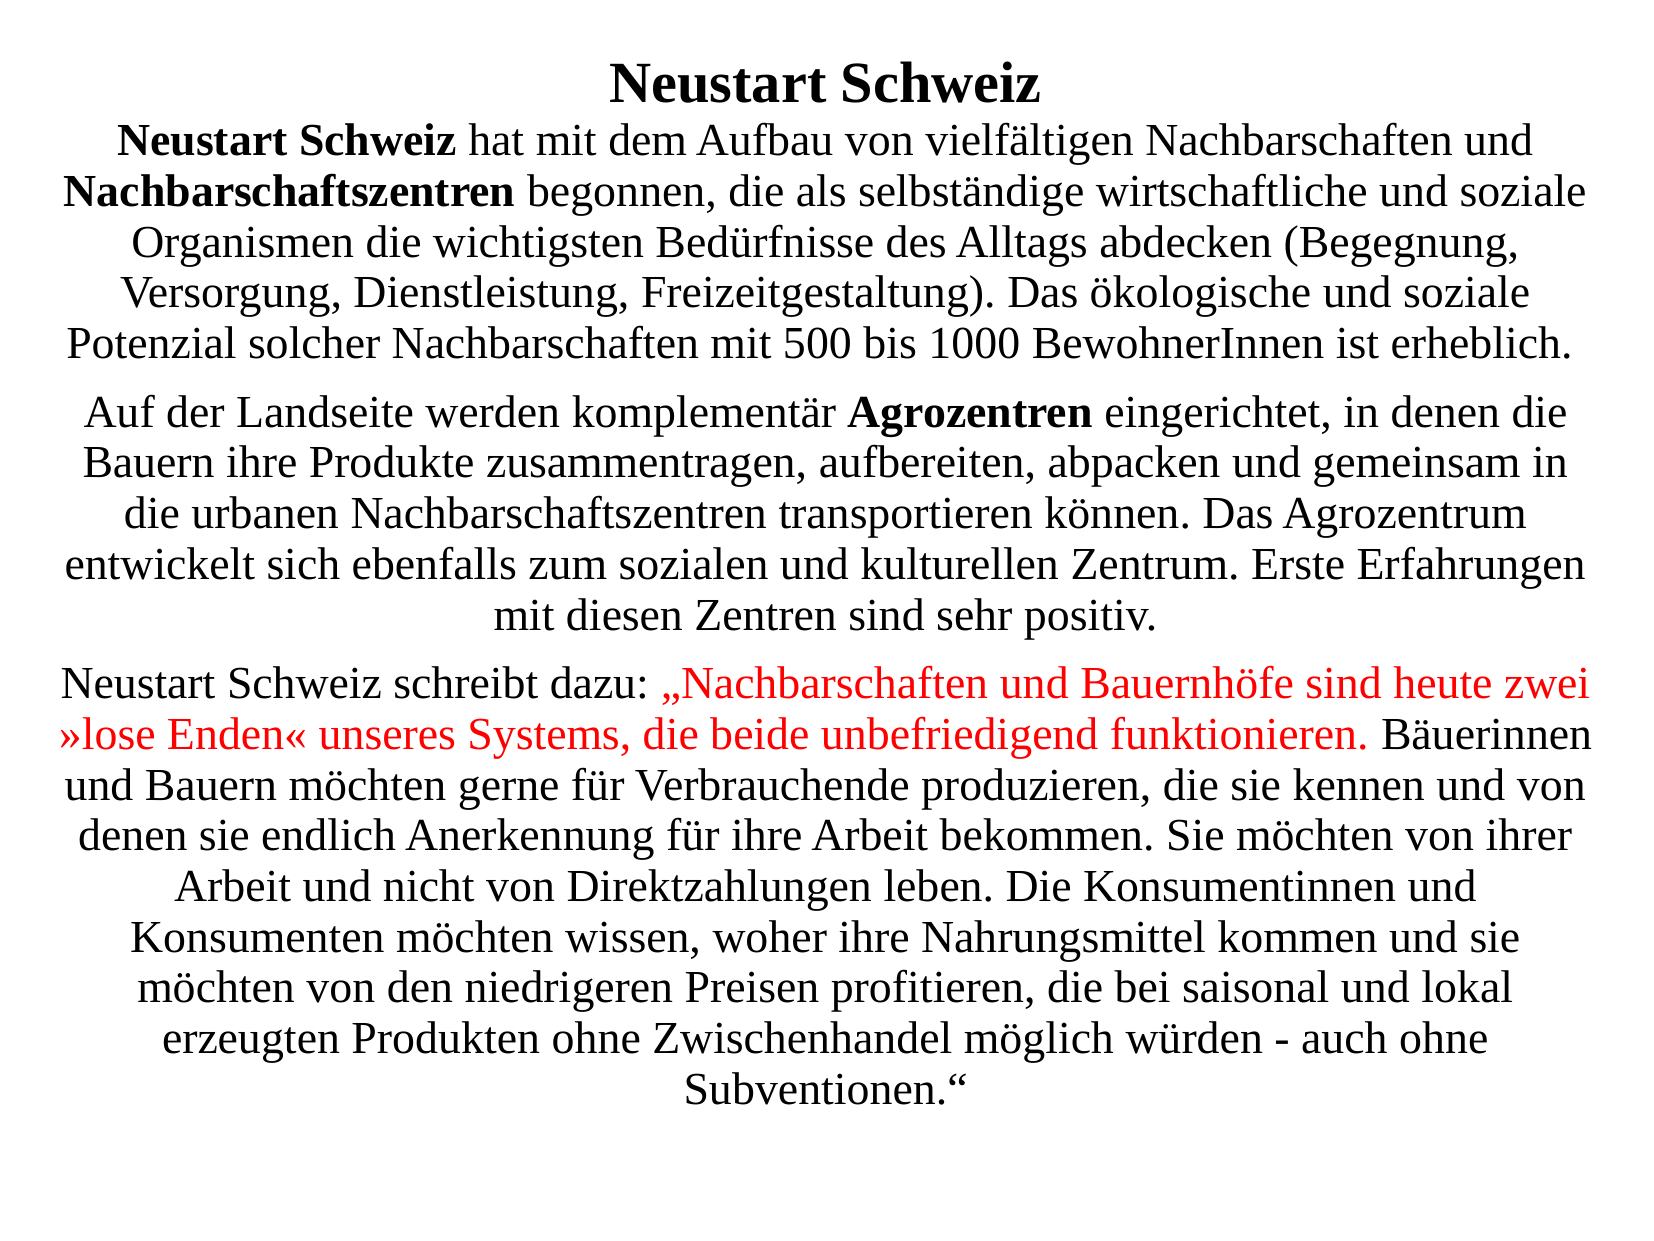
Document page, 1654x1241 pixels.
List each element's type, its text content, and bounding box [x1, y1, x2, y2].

text_box Neustart Schweiz Neustart Schweiz hat mit dem Aufbau von vielfältigen Nachbarschaften und Nachbarschaftszentren begonnen, die als selbständige wirtschaftliche und soziale Organismen die wichtigsten Bedürfnisse des Alltags abdecken (Begegnung, Versorgung, Dienstleistung, Freizeitgestaltung). Das ökologische und soziale Potenzial solcher Nachbarschaften mit 500 bis 1000 BewohnerInnen ist erheblich. Auf der Landseite werden komplementär Agrozentren eingerichtet, in denen die Bauern ihre Produkte zusammentragen, aufbereiten, abpacken und gemeinsam in die urbanen Nachbarschaftszentren transportieren können. Das Agrozentrum entwickelt sich ebenfalls zum sozialen und kulturellen Zentrum. Erste Erfahrungen mit diesen Zentren sind sehr positiv. Neustart Schweiz schreibt dazu: „Nachbarschaften und Bauernhöfe sind heute zwei »lose Enden« unseres Systems, die beide unbefriedigend funktionieren. Bäuerinnen und Bauern möchten gerne für Verbrauchende produzieren, die sie kennen und von denen sie endlich Anerkennung für ihre Arbeit bekommen. Sie möchten von ihrer Arbeit und nicht von Direktzahlungen leben. Die Konsumentinnen und Konsumenten möchten wissen, woher ihre Nahrungsmittel kommen und sie möchten von den niedrigeren Preisen profitieren, die bei saisonal und lokal erzeugten Produkten ohne Zwischenhandel möglich würden - auch ohne Subventionen.“ [44, 43, 1610, 1122]
